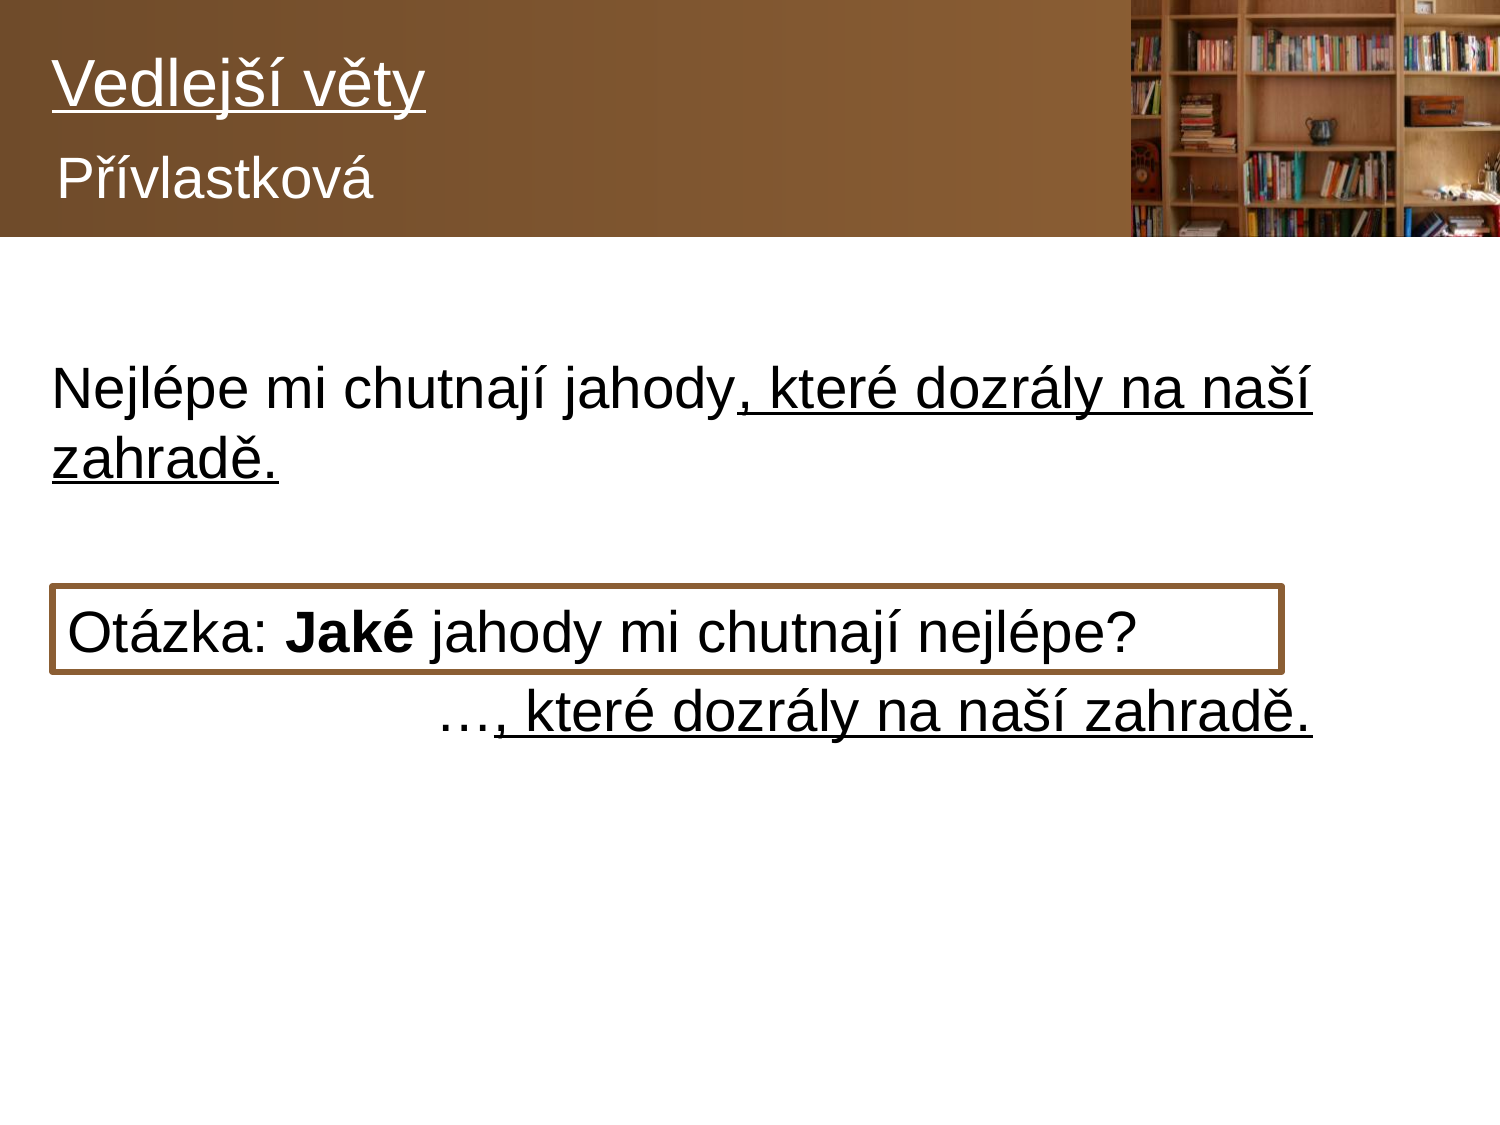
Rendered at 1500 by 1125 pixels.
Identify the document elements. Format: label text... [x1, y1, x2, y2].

text_box Otázka: Jaké jahody mi chutnají nejlépe? [52, 586, 1282, 672]
text_box Vedlejší věty [36, 3, 1160, 155]
text_box Nejlépe mi chutnají jahody, které dozrály na naší zahradě. …, které dozrály na naší zahradě. [36, 257, 1387, 1001]
text_box Přívlastková [41, 132, 1128, 219]
